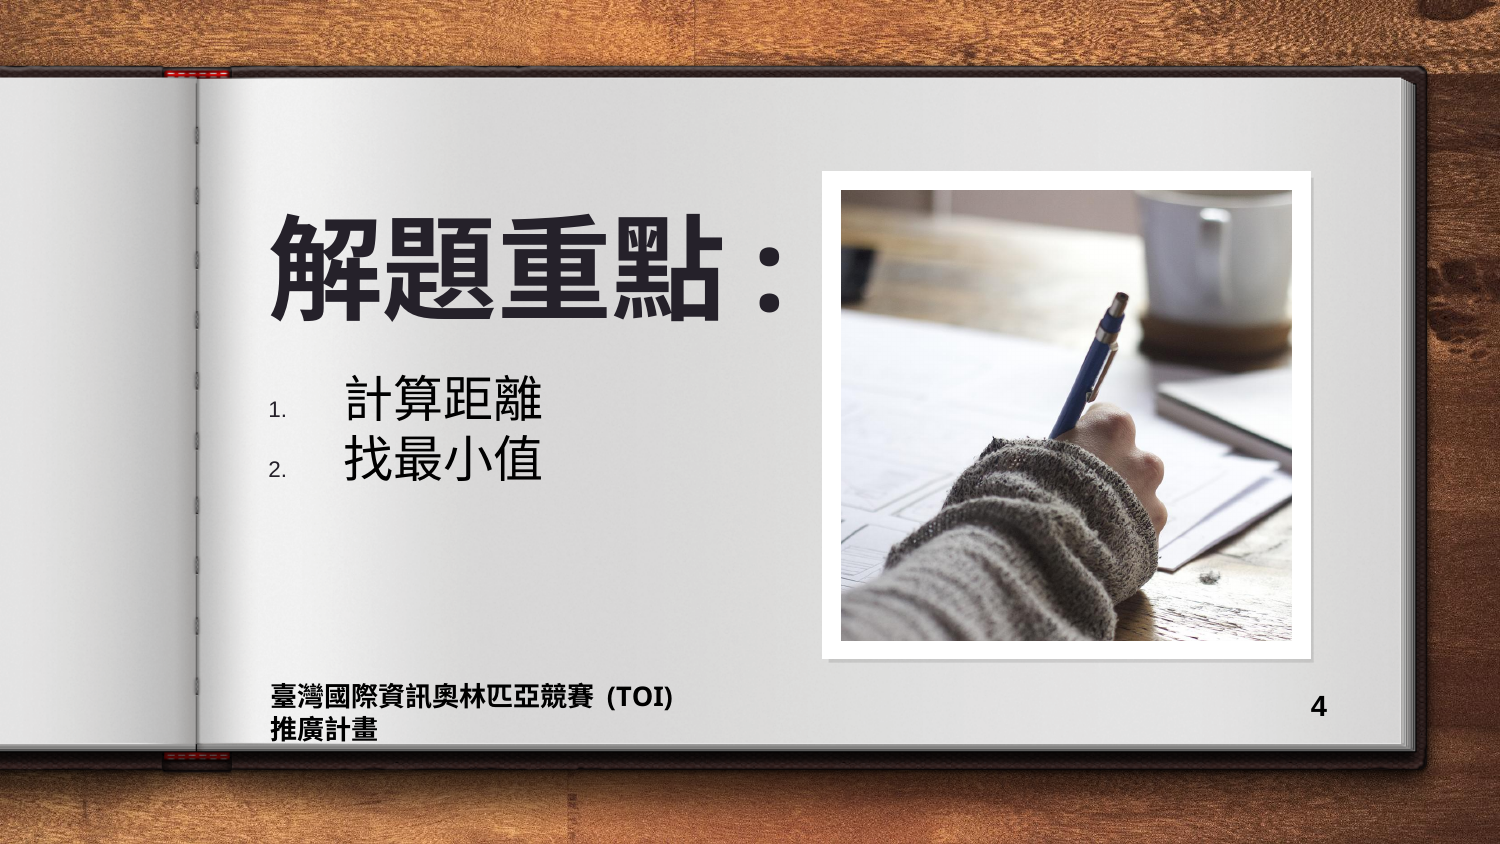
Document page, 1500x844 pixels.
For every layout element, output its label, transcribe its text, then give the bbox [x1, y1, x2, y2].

text_box 解題重點: [253, 158, 784, 350]
picture [841, 190, 1292, 641]
text_box [829, 178, 1314, 663]
text_box 計算距離 找最小值 [253, 352, 807, 656]
text_box [1295, 672, 1386, 737]
